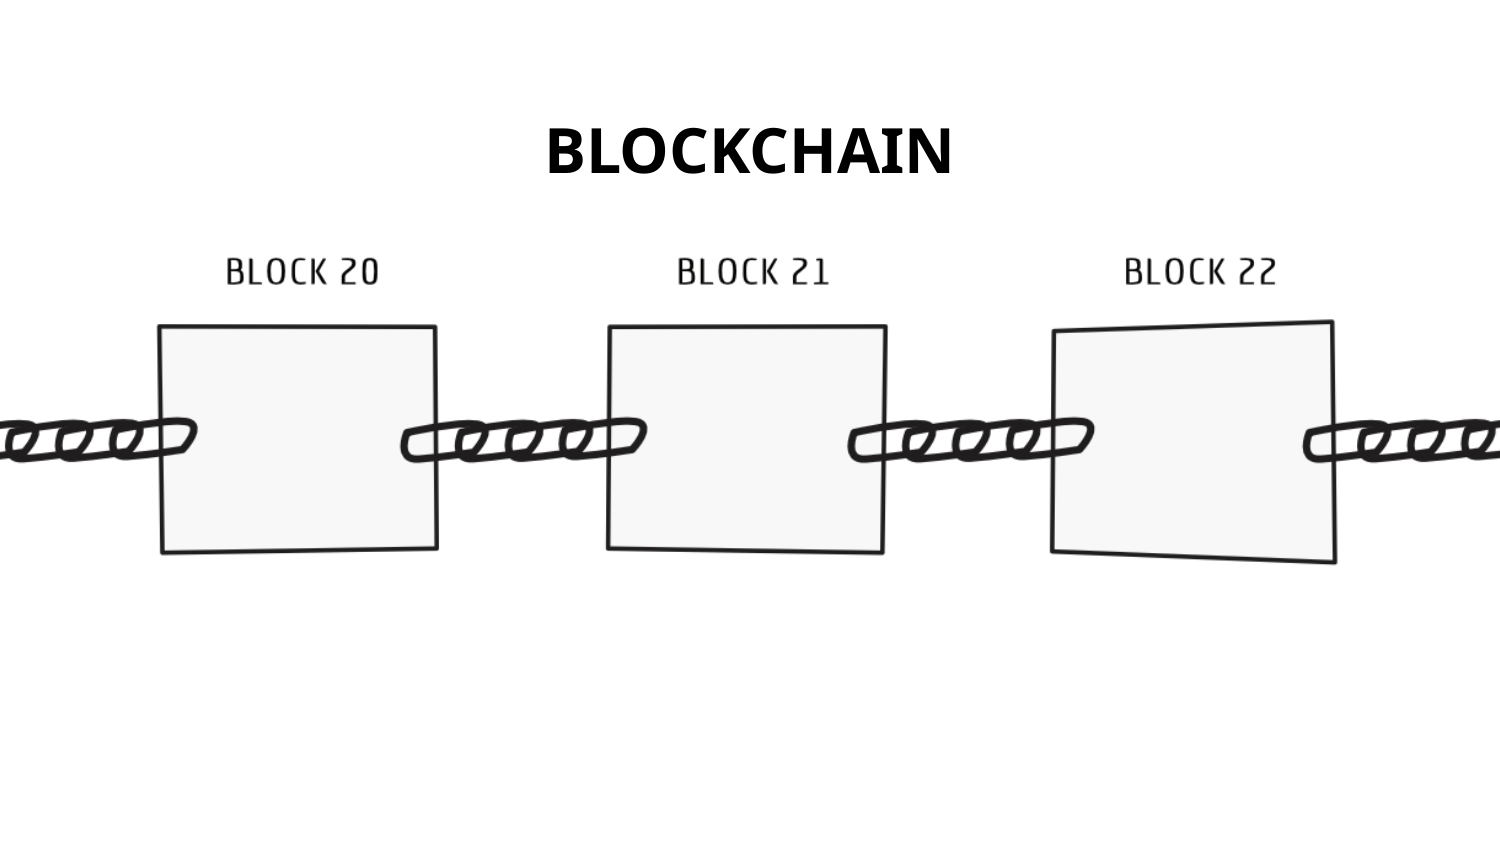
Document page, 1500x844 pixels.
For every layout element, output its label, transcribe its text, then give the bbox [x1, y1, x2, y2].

picture [0, 200, 1500, 664]
title BLOCKCHAIN [213, 76, 1287, 200]
